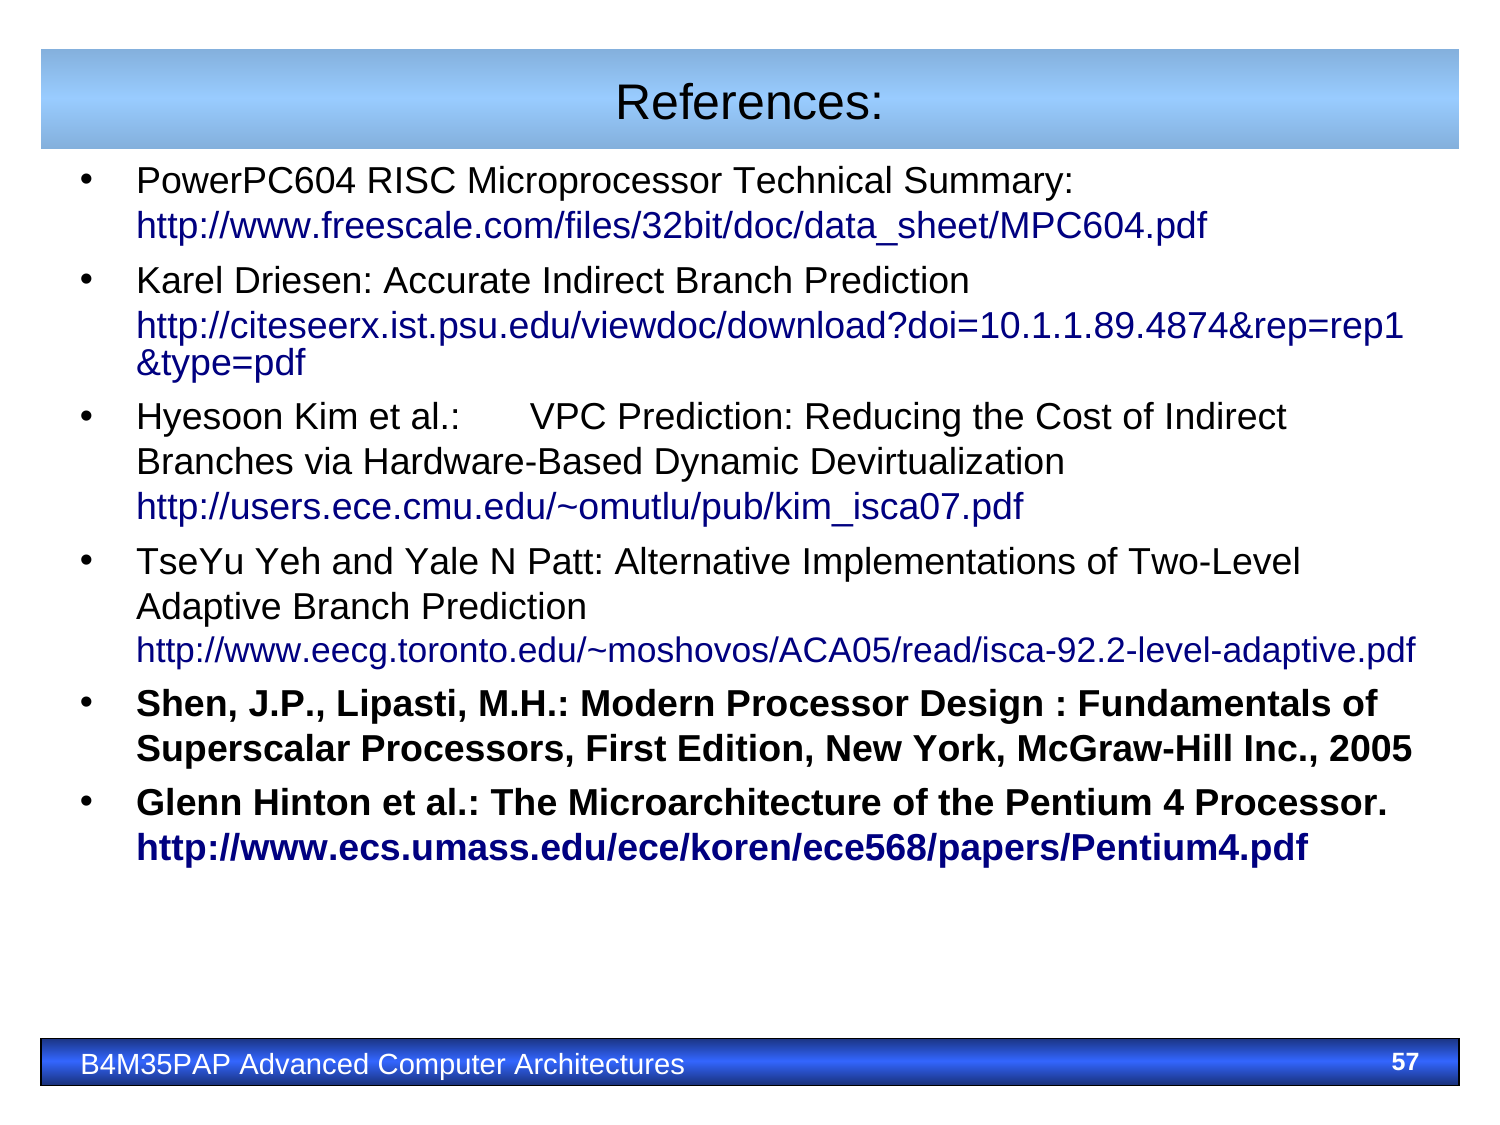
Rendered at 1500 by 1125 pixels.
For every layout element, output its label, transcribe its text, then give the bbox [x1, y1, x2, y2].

list PowerPC604 RISC Microprocessor Technical Summary: http://www.freescale.com/files/32bit/doc/data_sheet/MPC604.pdf Karel Driesen: Accurate Indirect Branch Prediction http://citeseerx.ist.psu.edu/viewdoc/download?doi=10.1.1.89.4874&rep=rep1&type=pdf Hyesoon Kim et al.: VPC Prediction: Reducing the Cost of Indirect Branches via Hardware-Based Dynamic Devirtualization http://users.ece.cmu.edu/~omutlu/pub/kim_isca07.pdf TseYu Yeh and Yale N Patt: Alternative Implementations of Two-Level Adaptive Branch Prediction http://www.eecg.toronto.edu/~moshovos/ACA05/read/isca-92.2-level-adaptive.pdf Shen, J.P., Lipasti, M.H.: Modern Processor Design : Fundamentals of Superscalar Processors, First Edition, New York, McGraw-Hill Inc., 2005 Glenn Hinton et al.: The Microarchitecture of the Pentium 4 Processor. http://www.ecs.umass.edu/ece/koren/ece568/papers/Pentium4.pdf [64, 148, 1436, 1000]
title References: [41, 49, 1459, 149]
